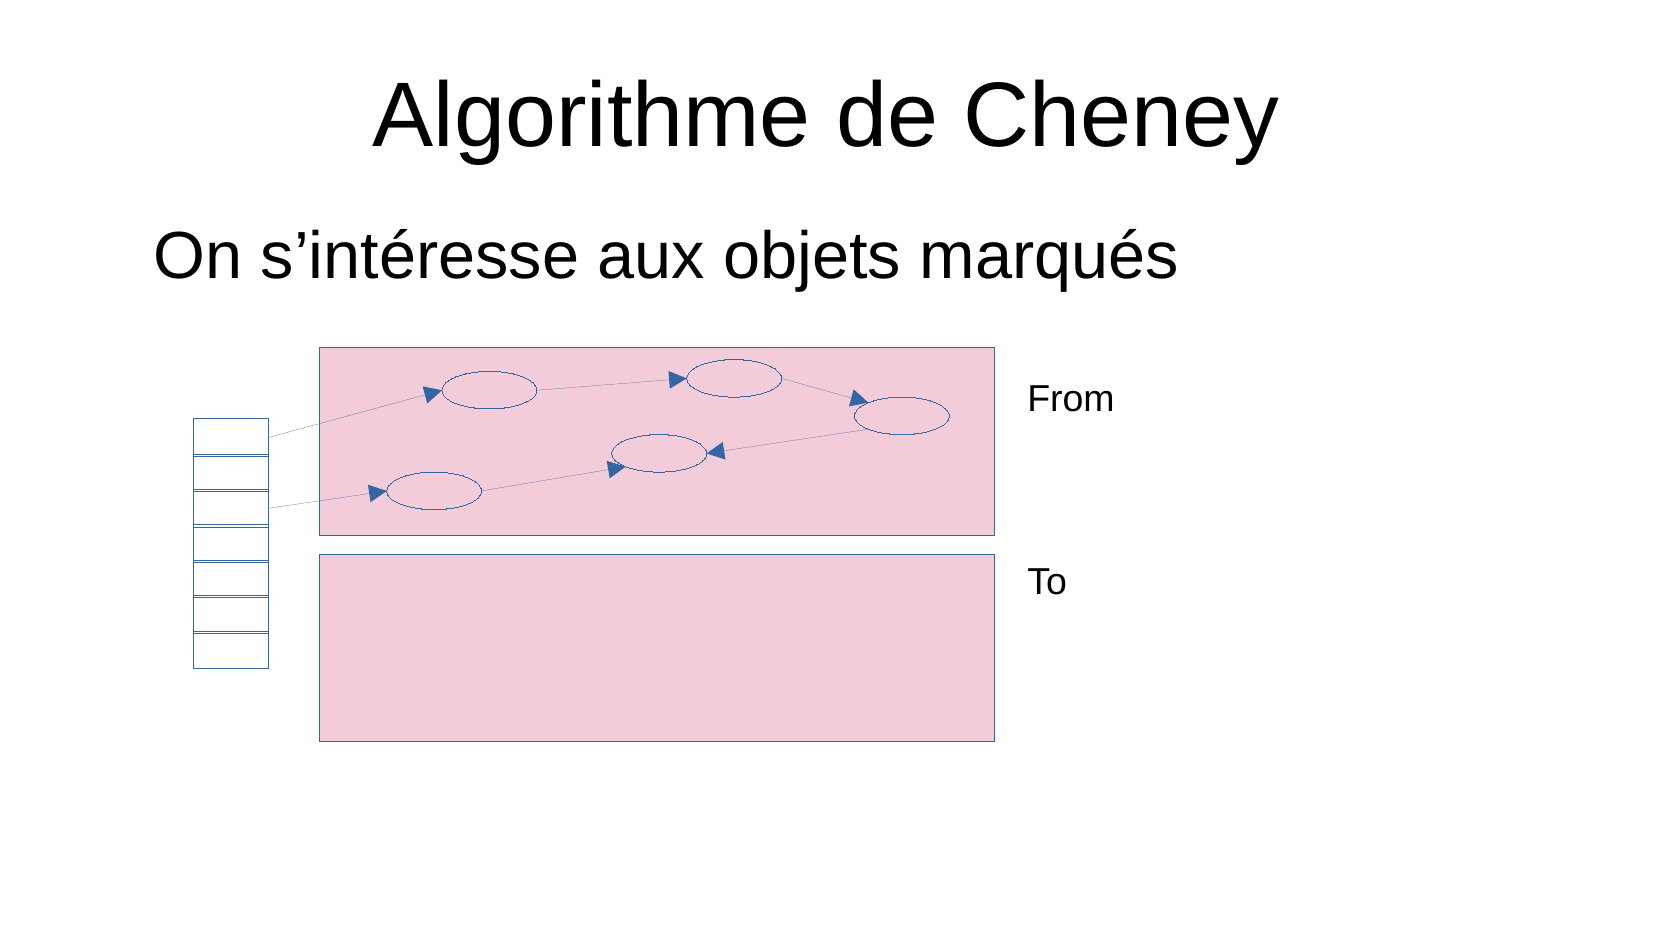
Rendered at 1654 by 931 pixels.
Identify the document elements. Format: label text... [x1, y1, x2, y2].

title Algorithme de Cheney [82, 37, 1571, 193]
text_box [319, 554, 995, 742]
text_box To [1012, 552, 1082, 610]
list On s’intéresse aux objets marqués [82, 217, 1571, 301]
text_box [319, 347, 995, 536]
text_box From [1012, 369, 1130, 427]
